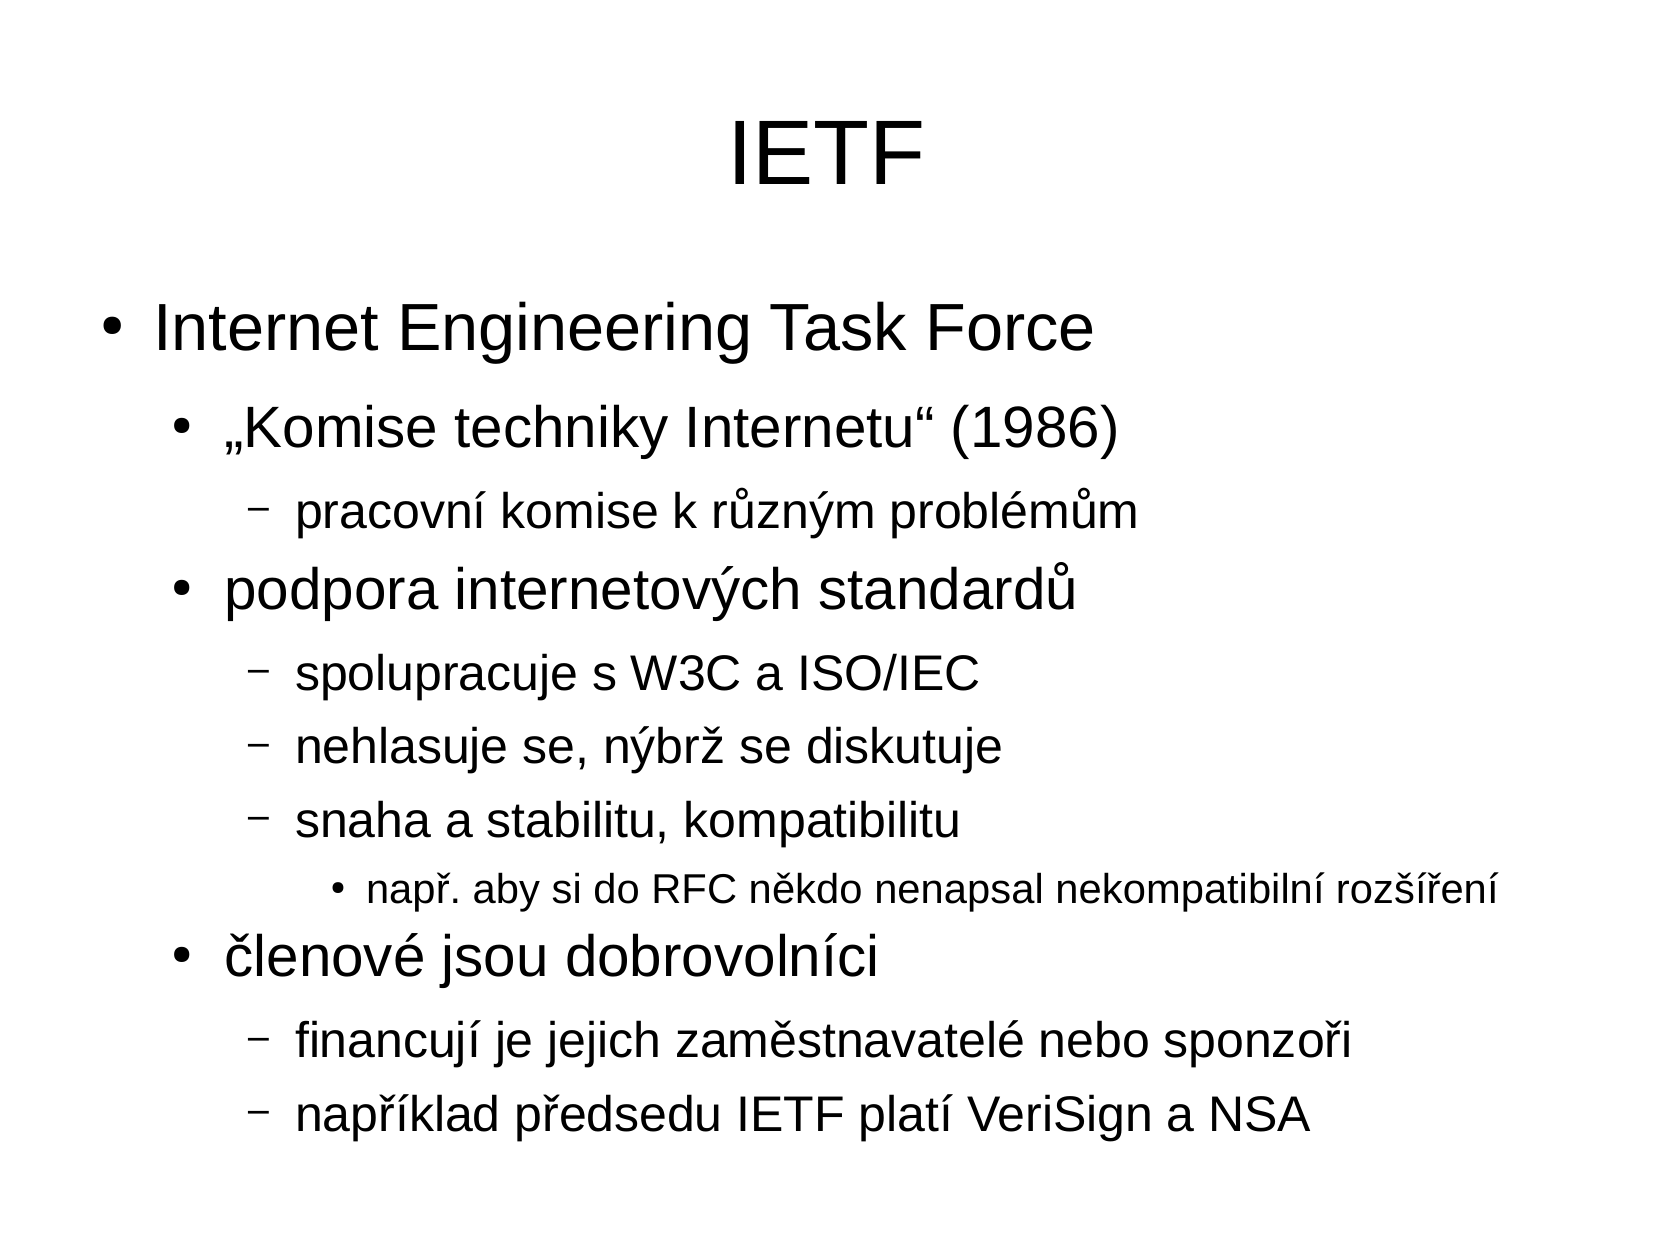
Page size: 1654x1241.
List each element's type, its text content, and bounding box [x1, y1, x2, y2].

list Internet Engineering Task Force „Komise techniky Internetu“ (1986) pracovní komise k různým problémům podpora internetových standardů spolupracuje s W3C a ISO/IEC nehlasuje se, nýbrž se diskutuje snaha a stabilitu, kompatibilitu např. aby si do RFC někdo nenapsal nekompatibilní rozšíření členové jsou dobrovolníci financují je jejich zaměstnavatelé nebo sponzoři například předsedu IETF platí VeriSign a NSA [82, 290, 1571, 1142]
title IETF [82, 56, 1571, 250]
